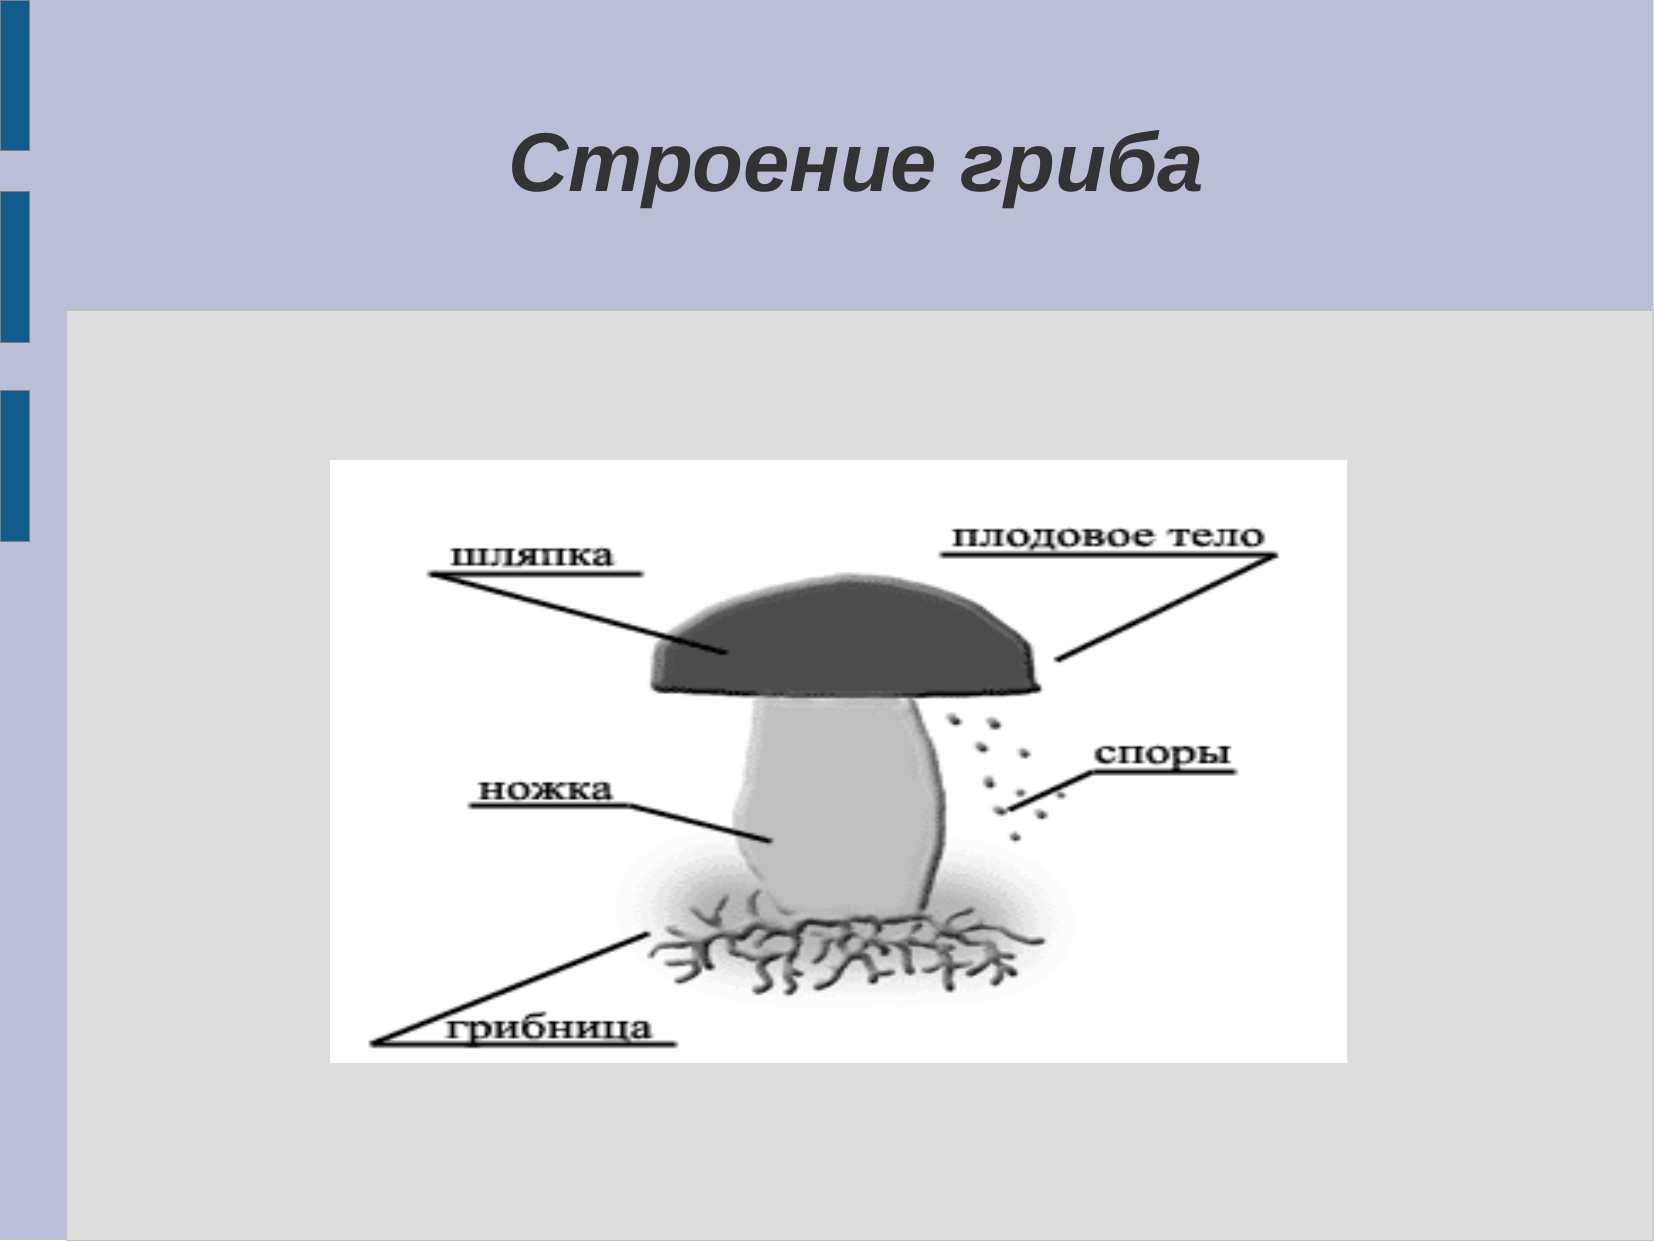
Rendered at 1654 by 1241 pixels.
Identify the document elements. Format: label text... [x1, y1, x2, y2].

picture [330, 460, 1347, 1063]
title Строение гриба [70, 59, 1642, 266]
